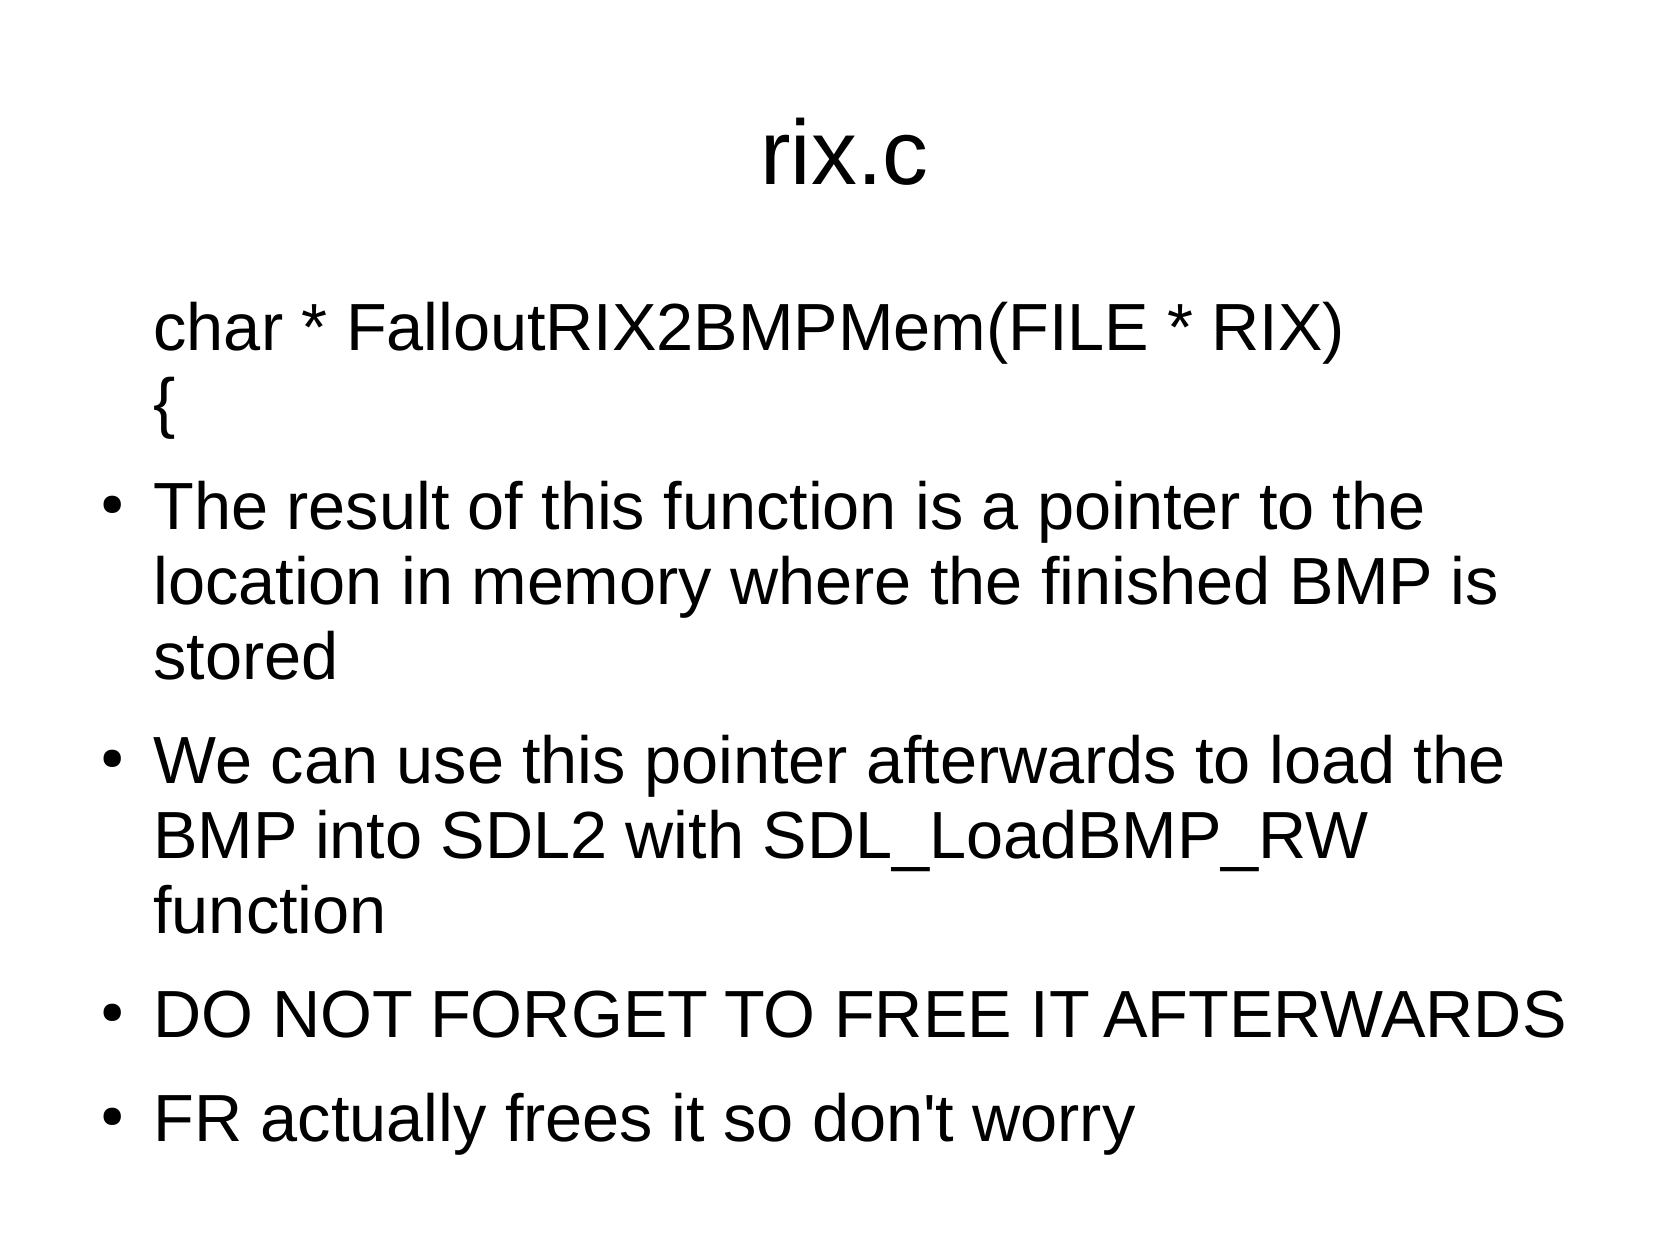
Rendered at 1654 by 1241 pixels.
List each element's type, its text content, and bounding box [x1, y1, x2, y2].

list char * FalloutRIX2BMPMem(FILE * RIX) { The result of this function is a pointer to the location in memory where the finished BMP is stored We can use this pointer afterwards to load the BMP into SDL2 with SDL_LoadBMP_RW function DO NOT FORGET TO FREE IT AFTERWARDS FR actually frees it so don't worry [82, 290, 1571, 1158]
title rix.c [82, 49, 1571, 257]
